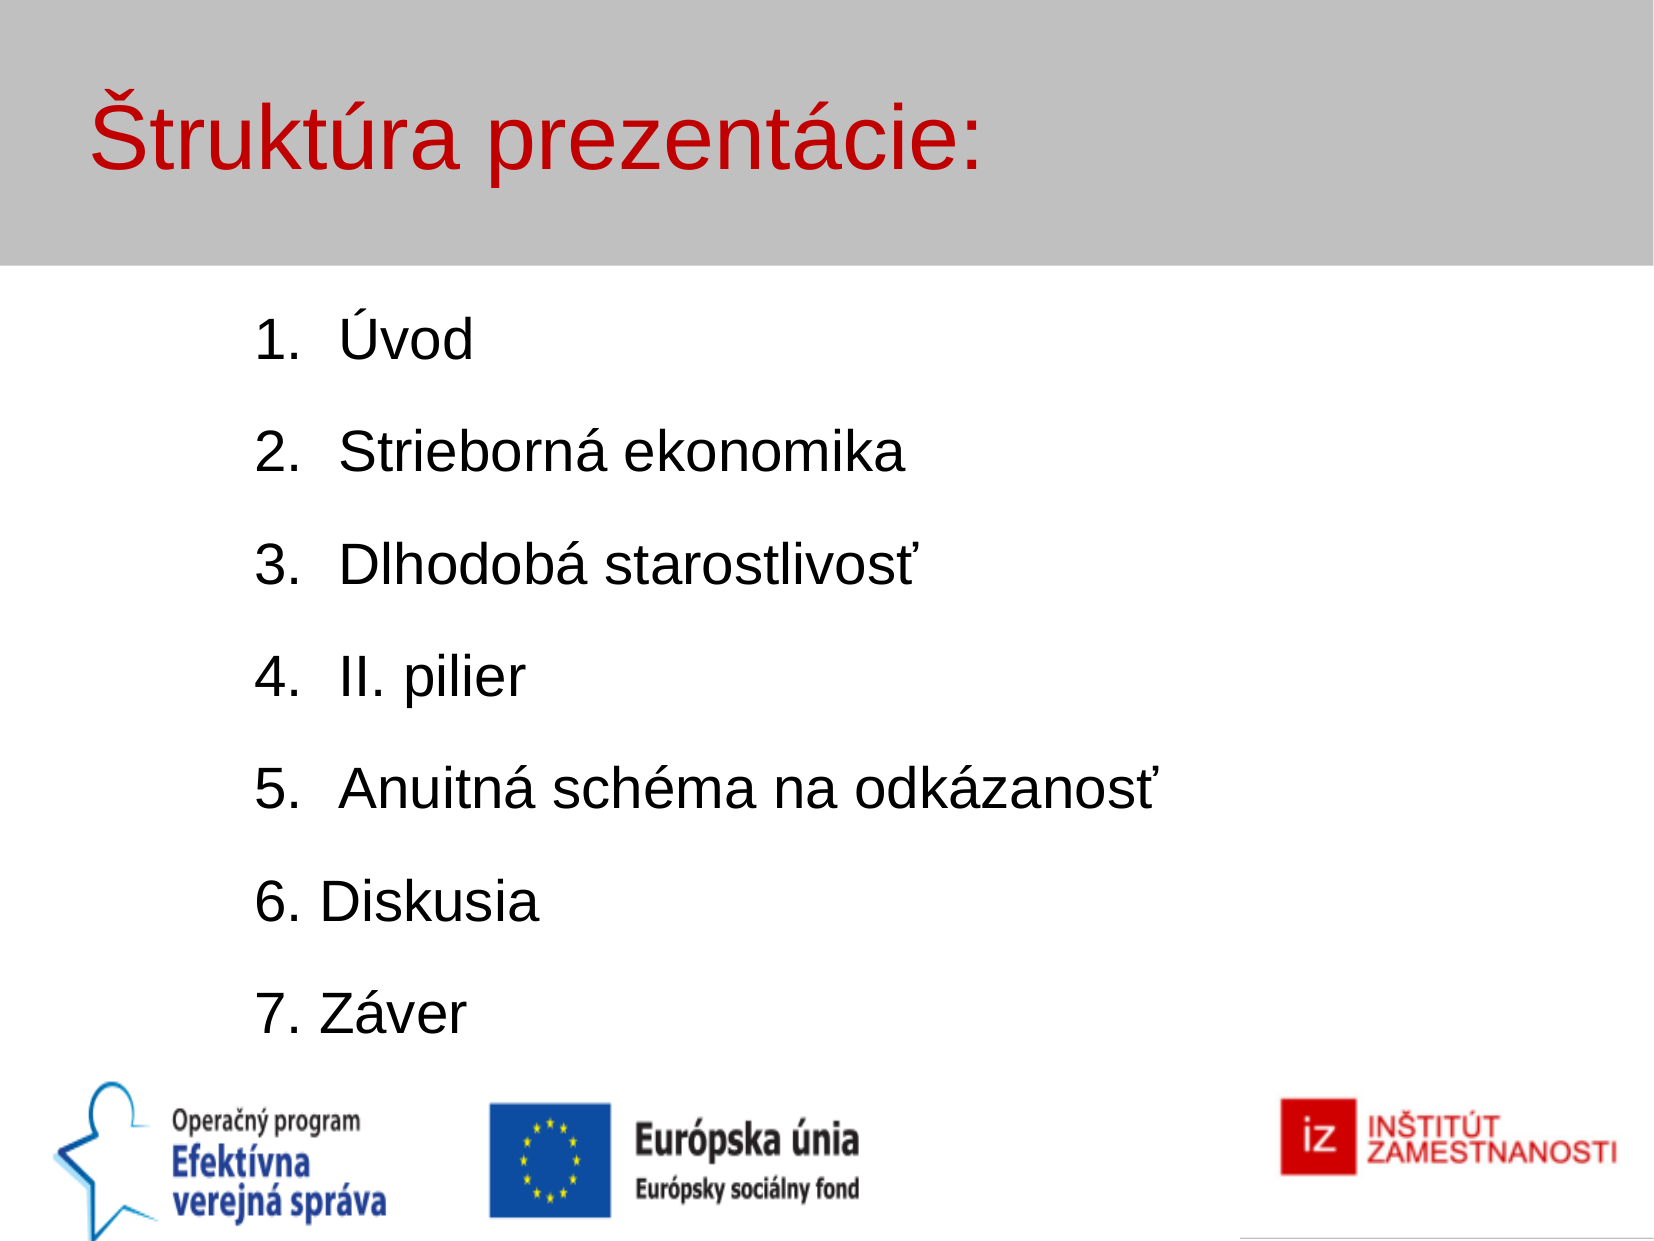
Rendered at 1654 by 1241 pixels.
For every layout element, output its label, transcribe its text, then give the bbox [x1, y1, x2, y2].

picture [29, 1062, 886, 1241]
title Štruktúra prezentácie: [88, 29, 1565, 237]
list Úvod Strieborná ekonomika Dlhodobá starostlivosť II. pilier Anuitná schéma na odkázanosť 6. Diskusia 7. Záver [236, 301, 1533, 1077]
picture [1240, 1033, 1654, 1241]
